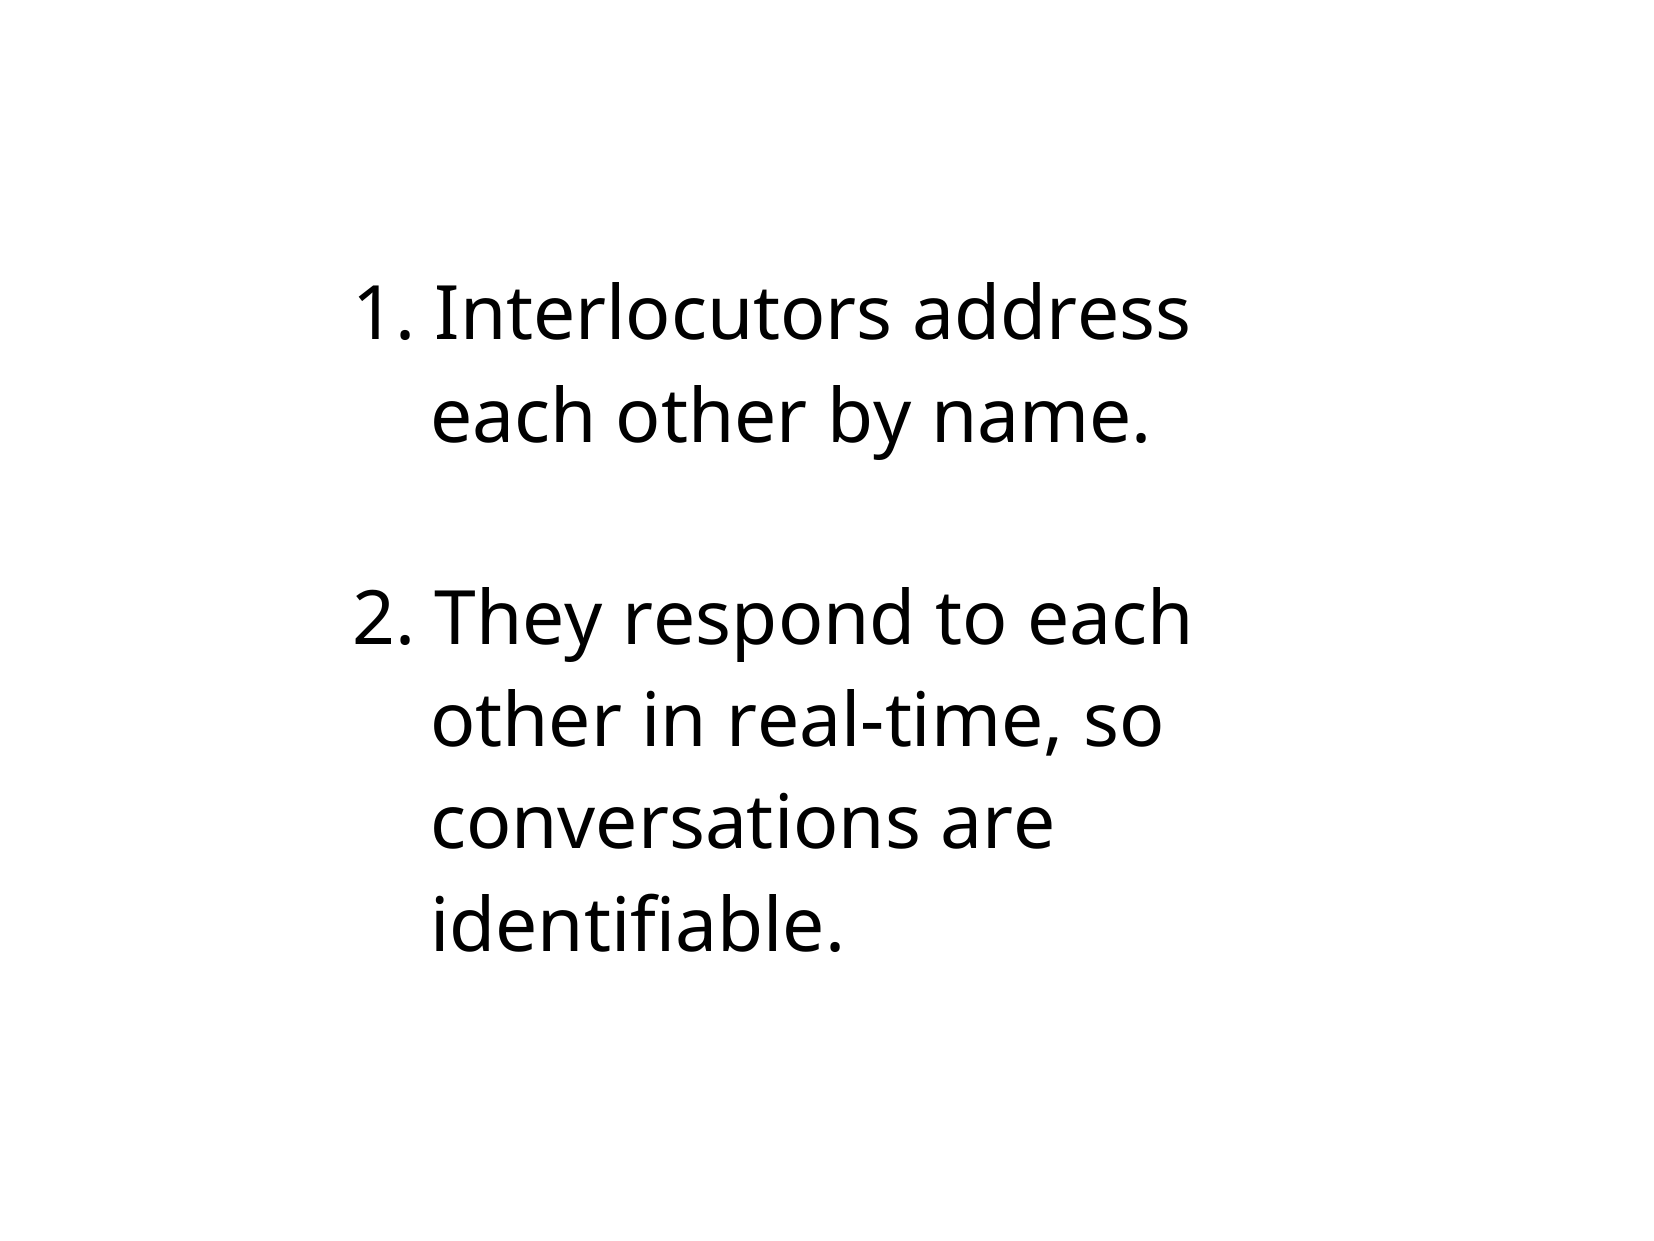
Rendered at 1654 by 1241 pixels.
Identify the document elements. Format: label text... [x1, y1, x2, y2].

text_box 2. They respond to each other in real-time, so conversations are identifiable. [337, 556, 1229, 938]
text_box 1. Interlocutors address each other by name. [337, 252, 1228, 451]
